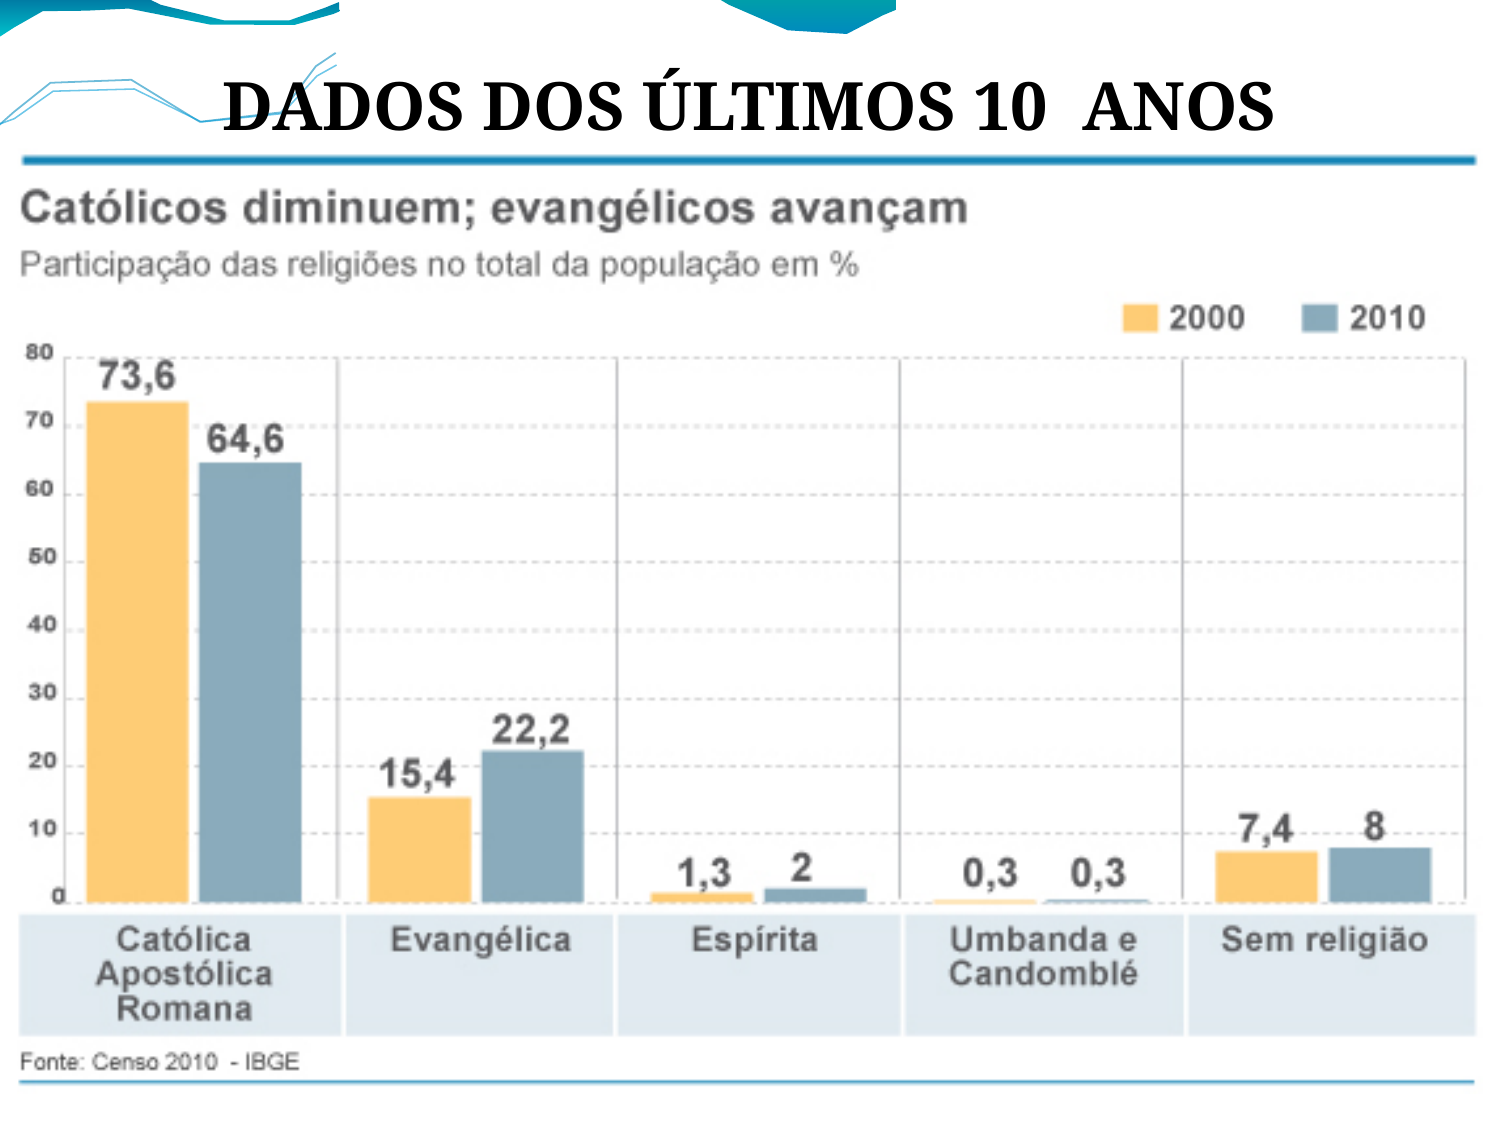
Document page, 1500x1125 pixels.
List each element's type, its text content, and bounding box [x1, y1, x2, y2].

picture [17, 148, 1483, 1094]
text_box DADOS DOS ÚLTIMOS 10 ANOS [207, 56, 1293, 152]
